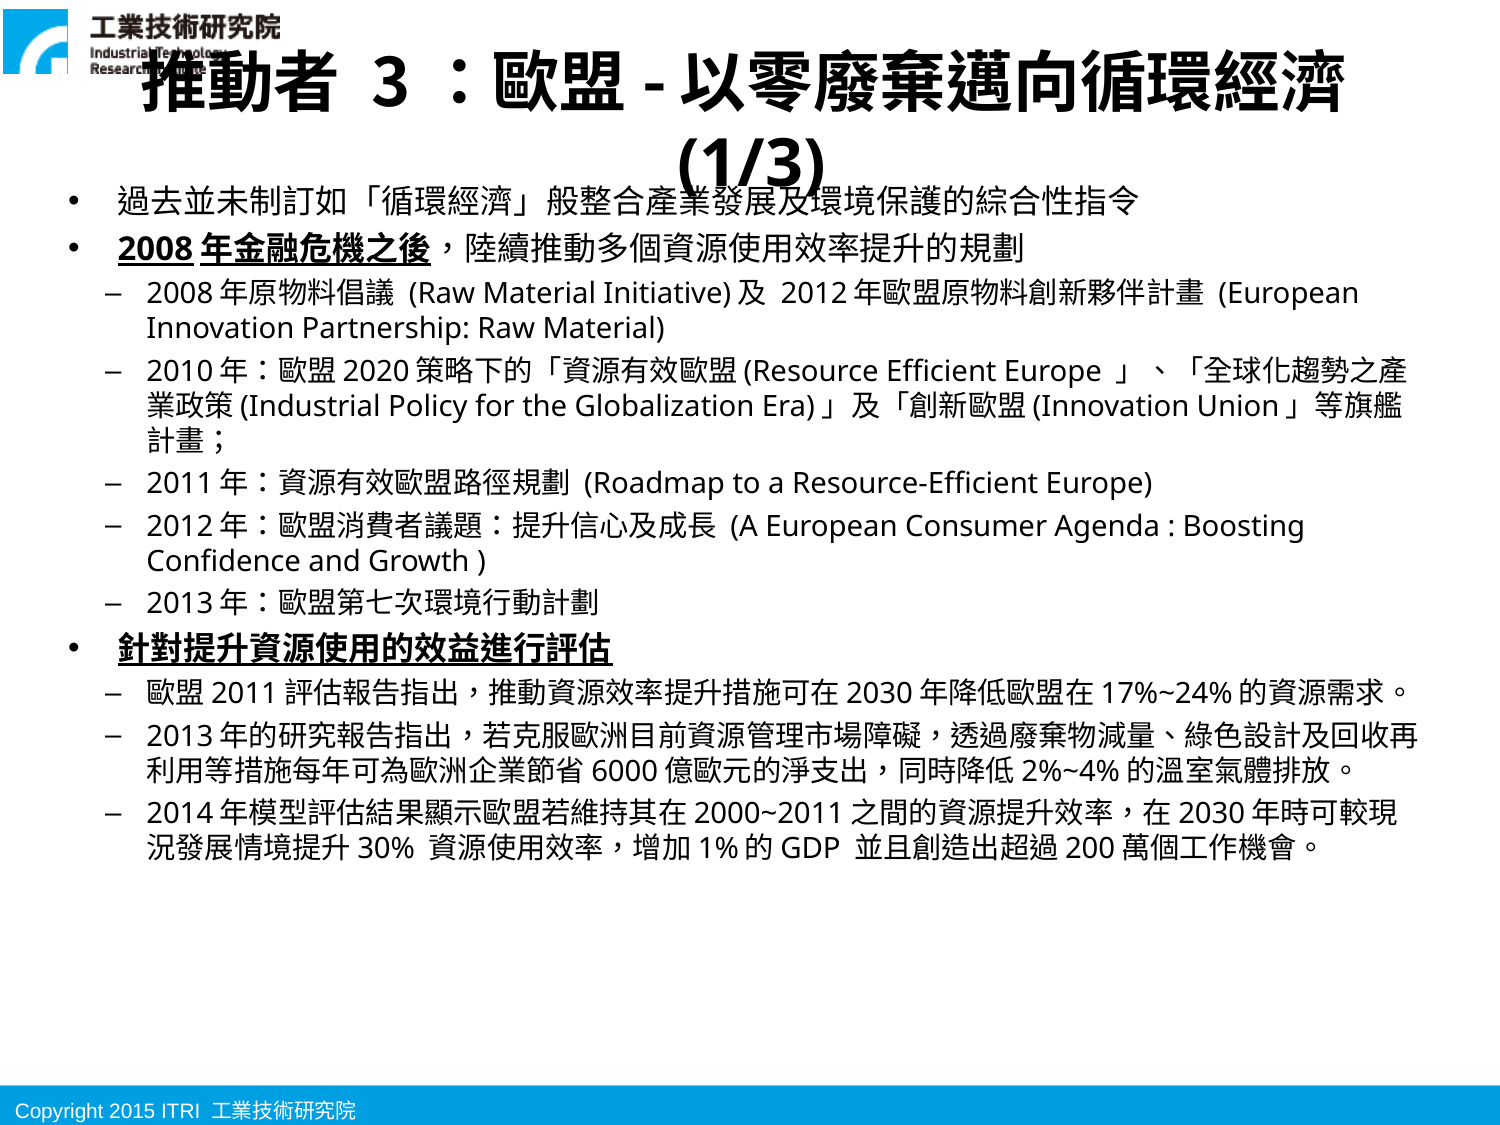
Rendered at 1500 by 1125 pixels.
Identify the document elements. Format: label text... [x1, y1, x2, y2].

picture [19, 9, 280, 74]
list 過去並未制訂如「循環經濟」般整合產業發展及環境保護的綜合性指令 2008年金融危機之後，陸續推動多個資源使用效率提升的規劃 2008年原物料倡議 (Raw Material Initiative)及 2012年歐盟原物料創新夥伴計畫 (European Innovation Partnership: Raw Material) 2010年：歐盟2020策略下的「資源有效歐盟(Resource Efficient Europe 」、「全球化趨勢之產業政策(Industrial Policy for the Globalization Era)」及「創新歐盟(Innovation Union」等旗艦計畫； 2011年：資源有效歐盟路徑規劃 (Roadmap to a Resource-Efficient Europe) 2012年：歐盟消費者議題：提升信心及成長 (A European Consumer Agenda : Boosting Confidence and Growth ) 2013年：歐盟第七次環境行動計劃 針對提升資源使用的效益進行評估 歐盟2011評估報告指出，推動資源效率提升措施可在2030年降低歐盟在17%~24%的資源需求。 2013年的研究報告指出，若克服歐洲目前資源管理市場障礙，透過廢棄物減量、綠色設計及回收再利用等措施每年可為歐洲企業節省6000億歐元的淨支出，同時降低2%~4%的溫室氣體排放。 2014年模型評估結果顯示歐盟若維持其在2000~2011之間的資源提升效率，在2030年時可較現況發展情境提升30% 資源使用效率，增加1%的GDP 並且創造出超過200萬個工作機會。 [53, 172, 1442, 879]
title 推動者 3：歐盟-以零廢棄邁向循環經濟(1/3) [76, 42, 1427, 172]
